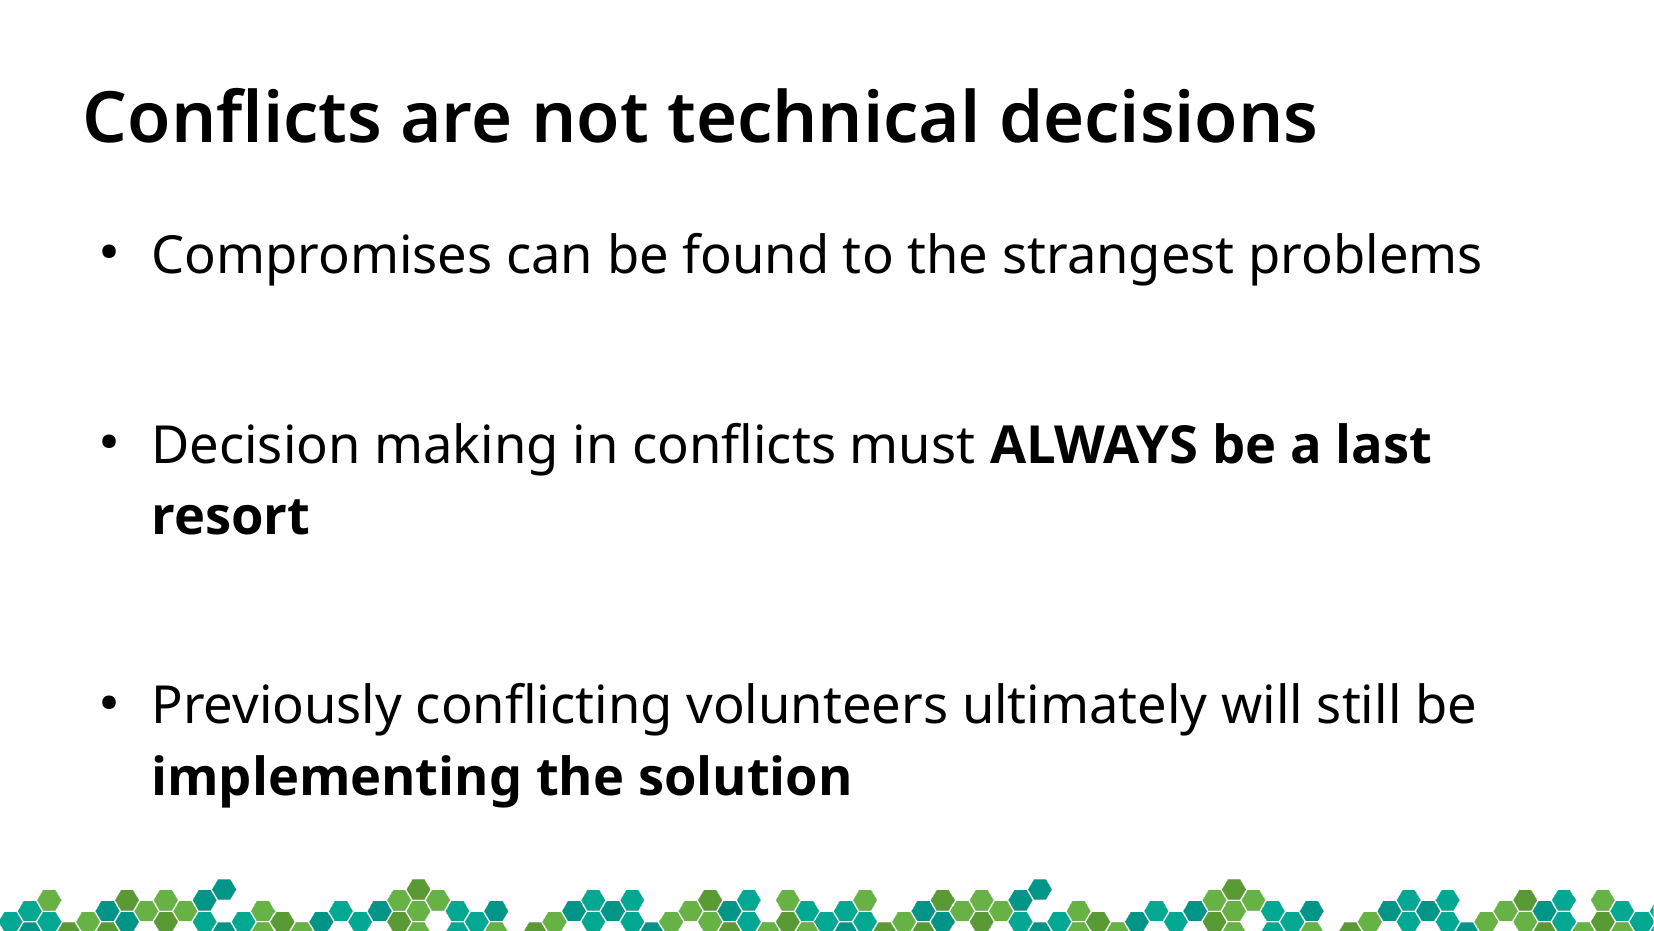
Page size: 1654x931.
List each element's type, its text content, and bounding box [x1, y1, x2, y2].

title Conflicts are not technical decisions [82, 37, 1571, 193]
list Compromises can be found to the strangest problems Decision making in conflicts must ALWAYS be a last resort Previously conflicting volunteers ultimately will still be implementing the solution [82, 217, 1571, 819]
picture [0, 871, 1654, 931]
